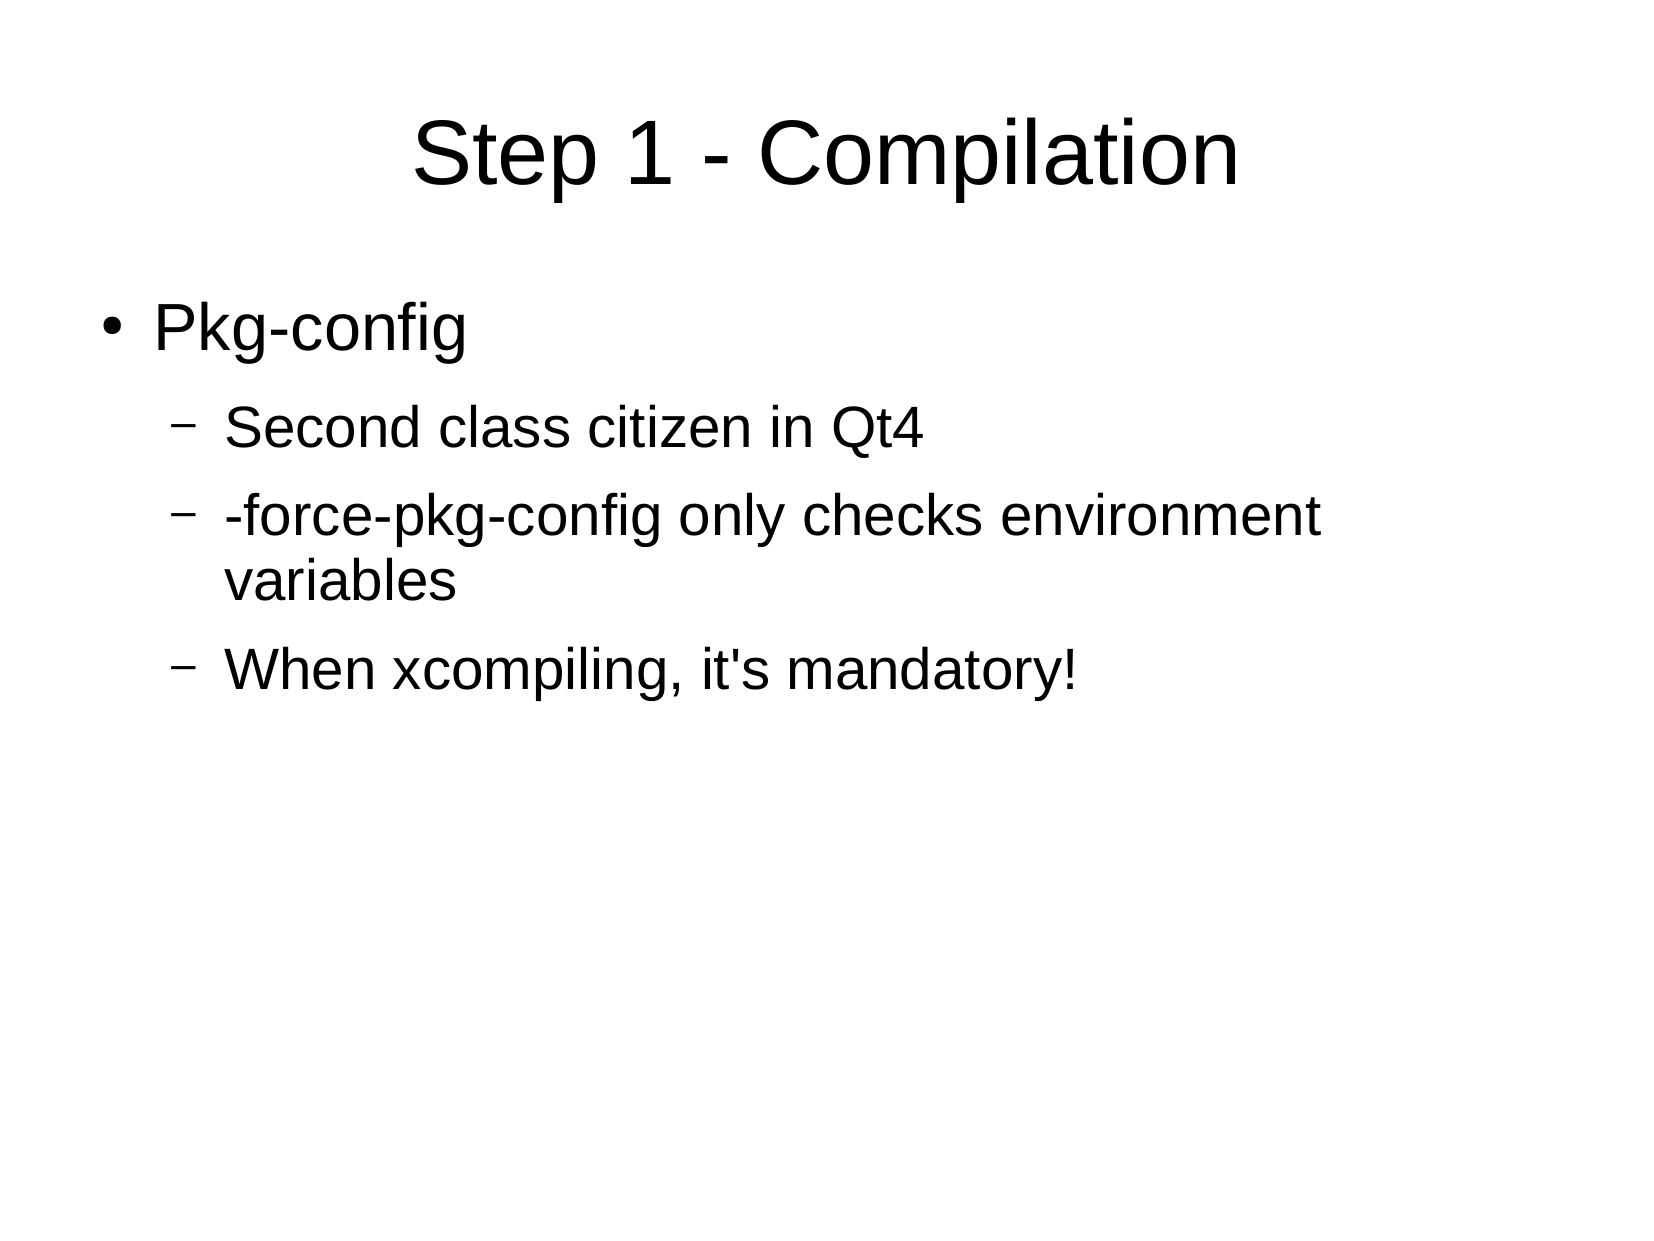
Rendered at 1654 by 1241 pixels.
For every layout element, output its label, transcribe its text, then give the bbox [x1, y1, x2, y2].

title Step 1 - Compilation [82, 49, 1571, 257]
list Pkg-config Second class citizen in Qt4 -force-pkg-config only checks environment variables When xcompiling, it's mandatory! [82, 290, 1538, 1010]
